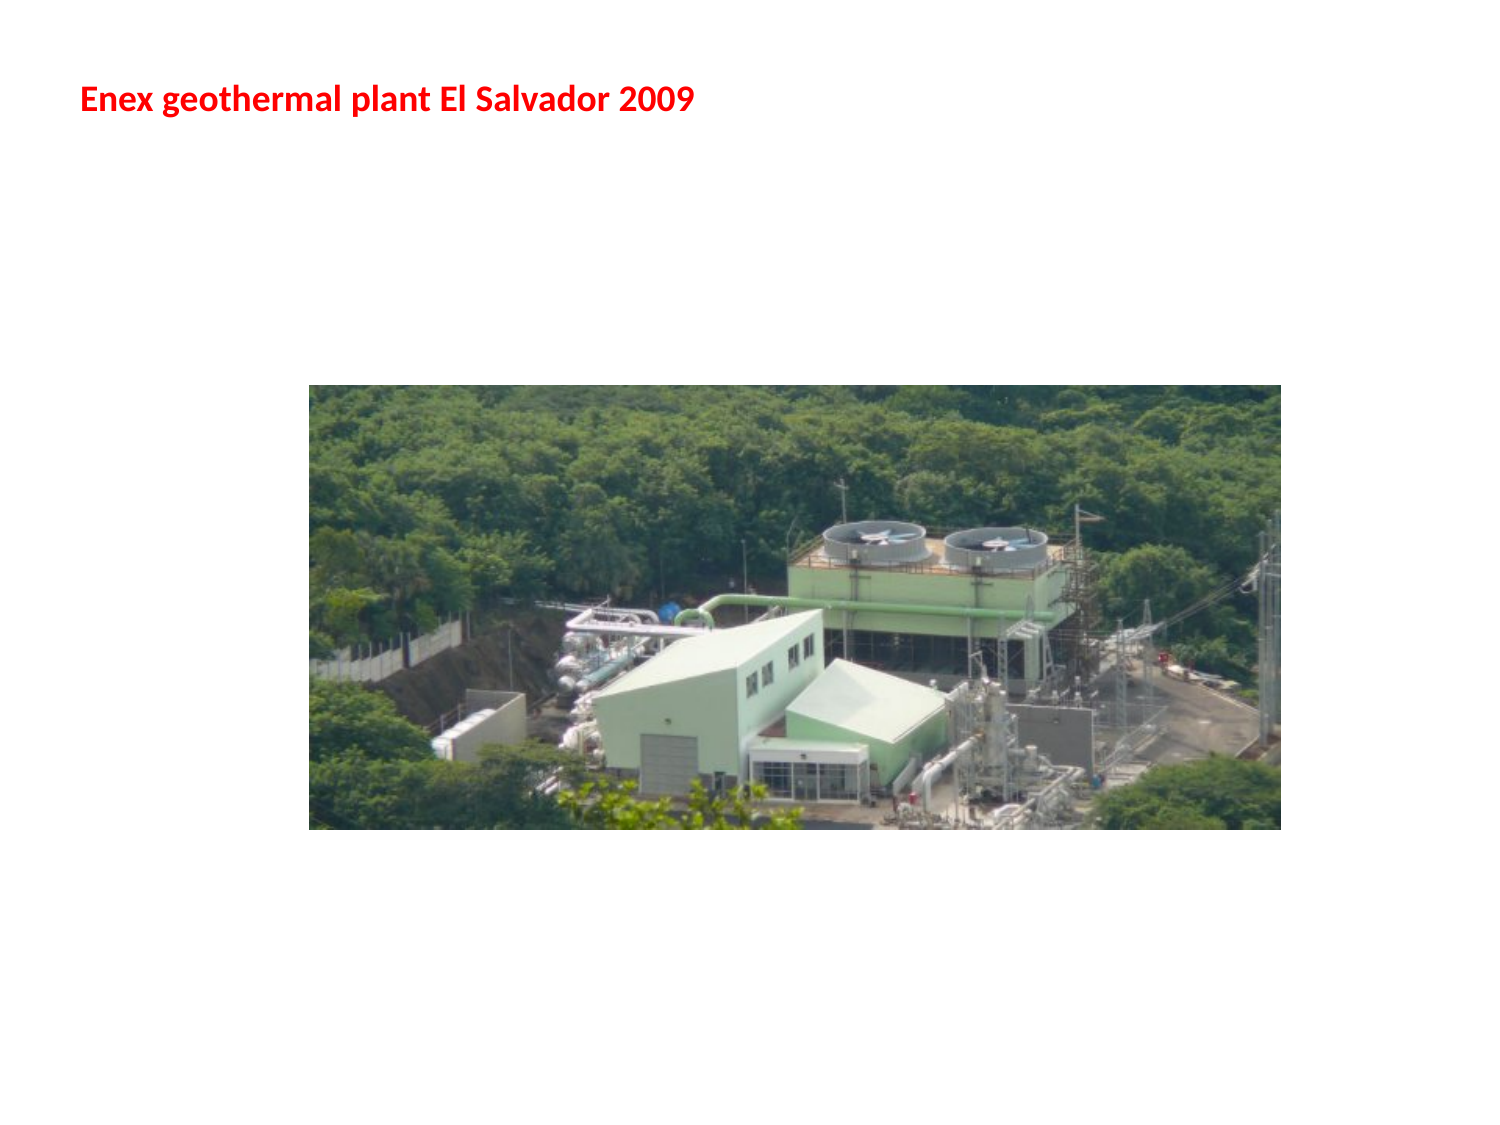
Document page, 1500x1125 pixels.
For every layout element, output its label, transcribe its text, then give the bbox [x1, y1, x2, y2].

picture [309, 385, 1281, 830]
text_box Enex geothermal plant El Salvador 2009 [64, 66, 857, 127]
